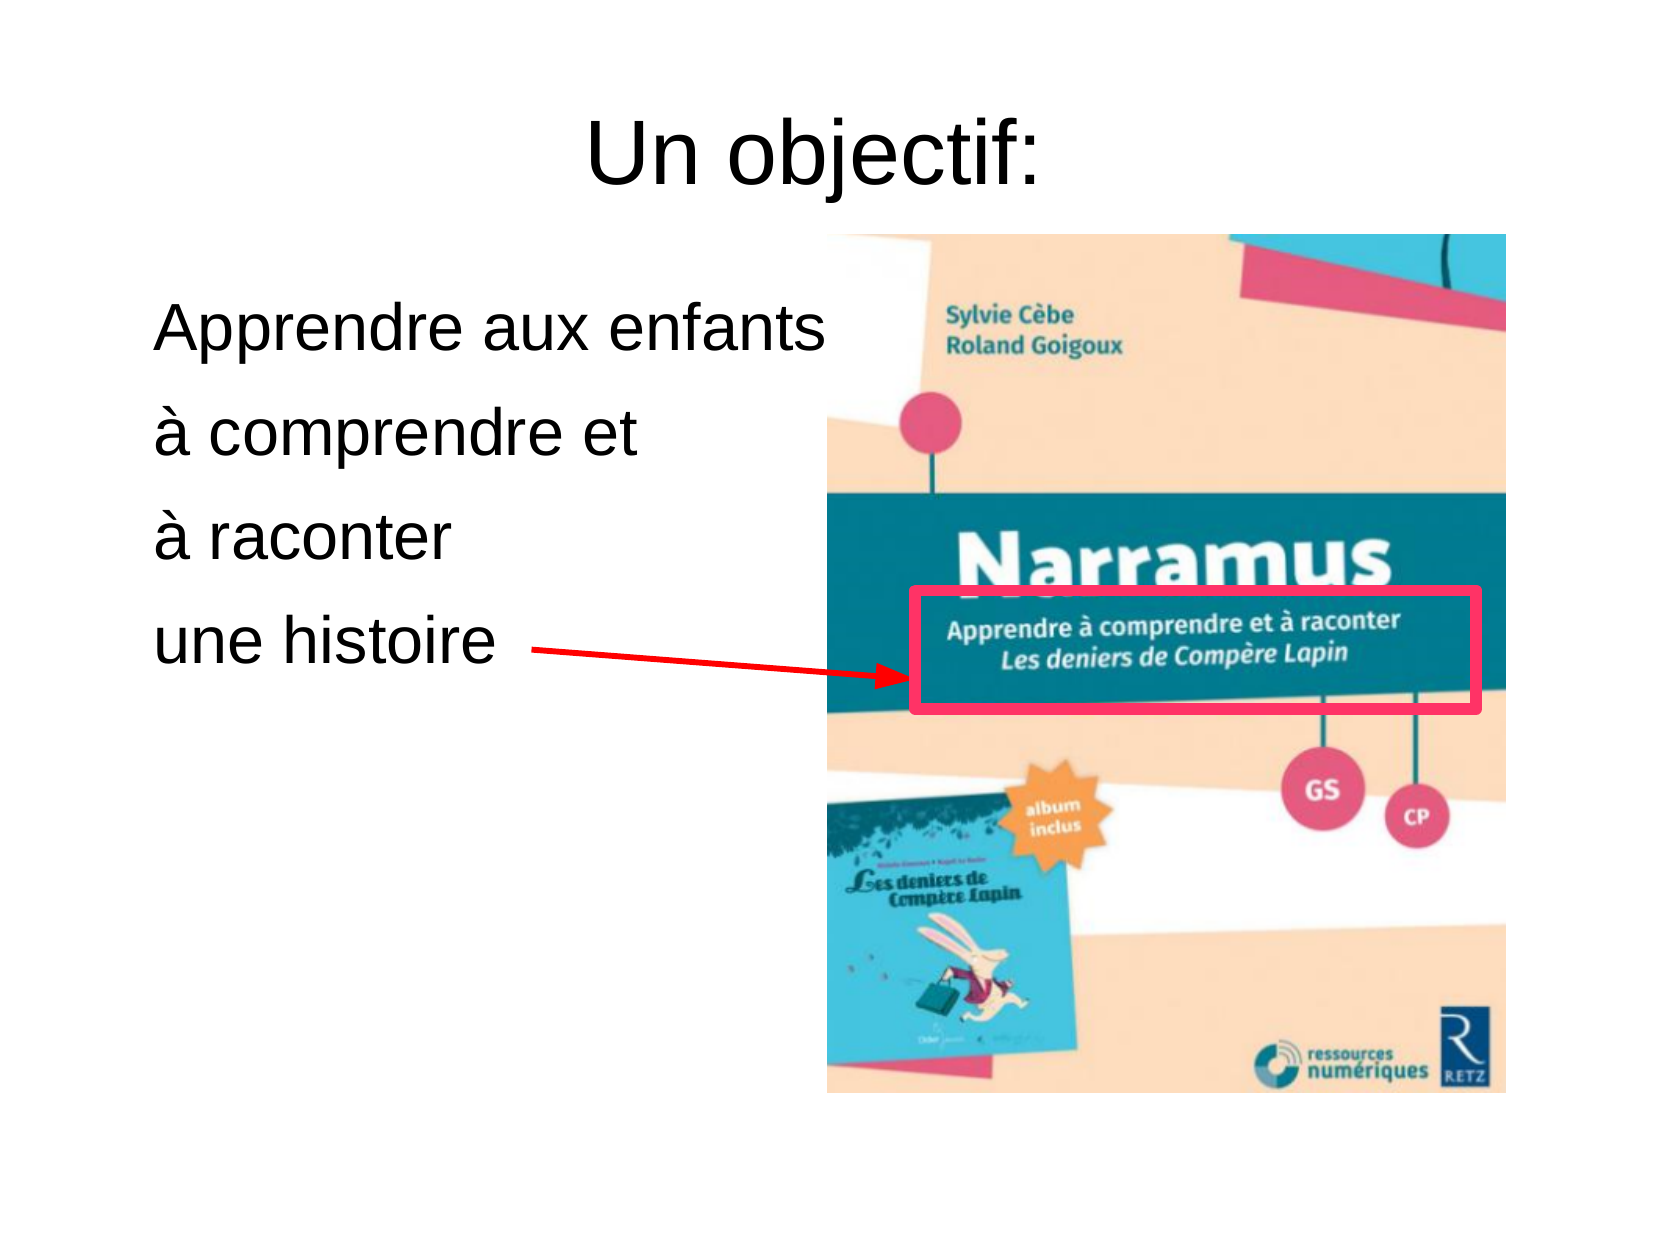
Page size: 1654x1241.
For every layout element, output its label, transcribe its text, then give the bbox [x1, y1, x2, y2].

picture [921, 596, 1470, 703]
list Apprendre aux enfants à comprendre et à raconter une histoire [82, 290, 1571, 1109]
title Un objectif: [82, 49, 1571, 257]
picture [827, 234, 1506, 1093]
